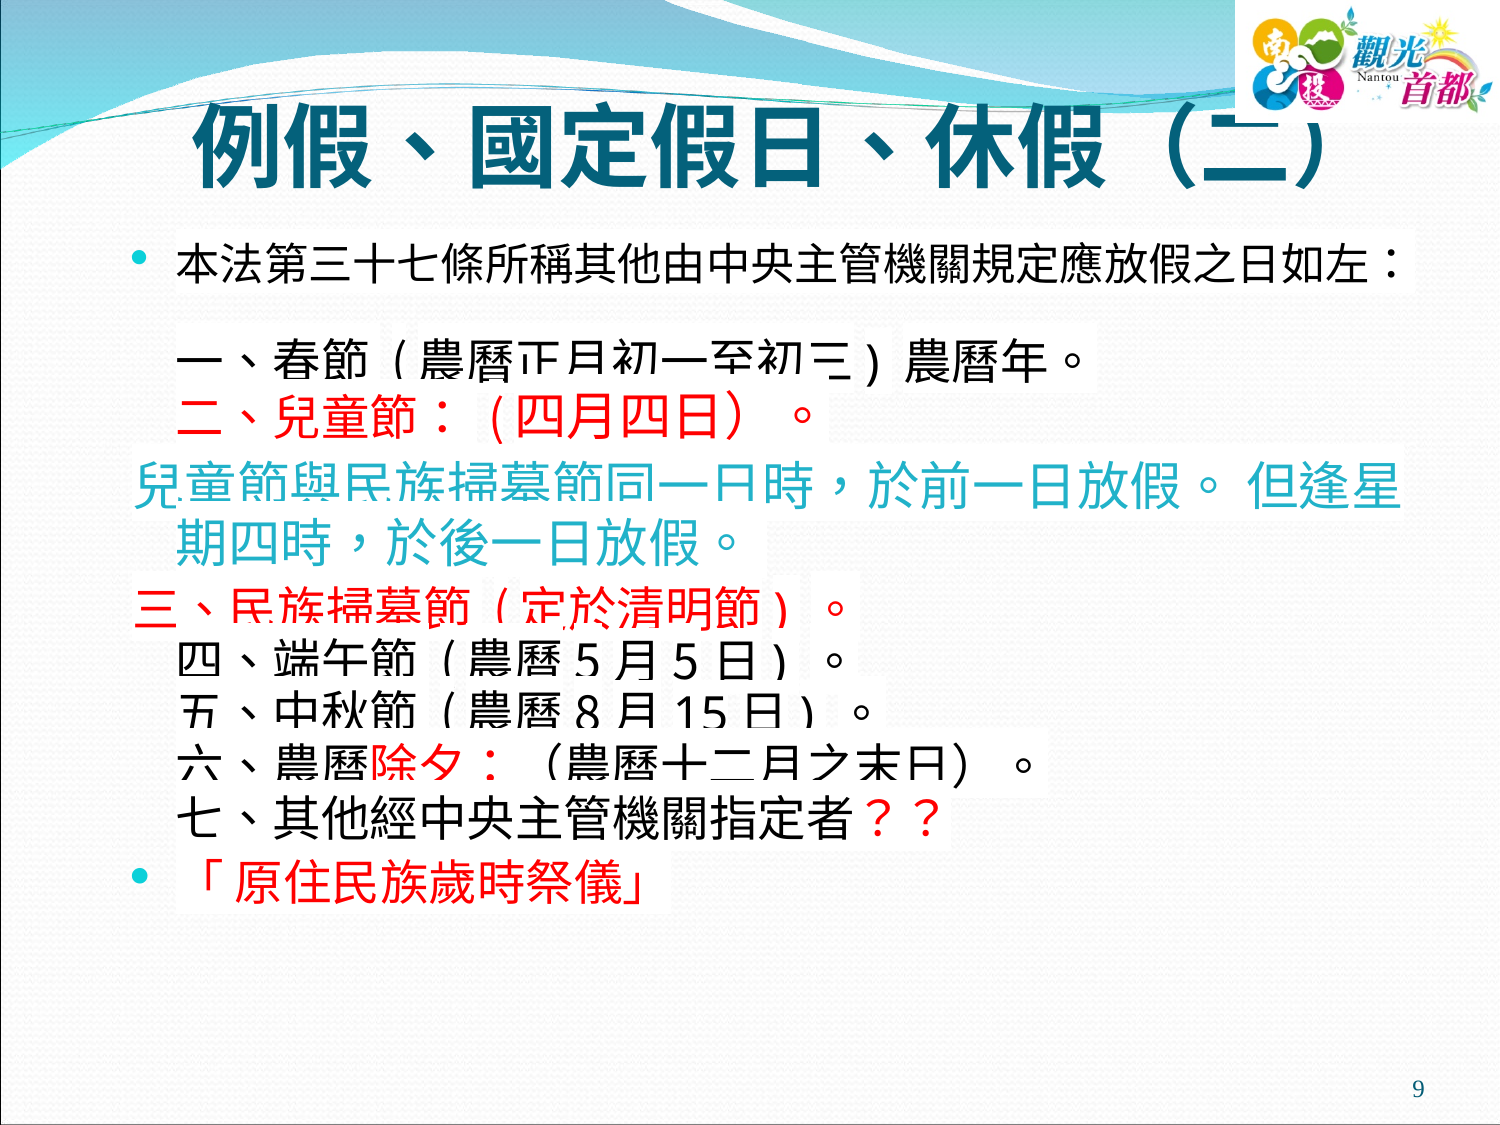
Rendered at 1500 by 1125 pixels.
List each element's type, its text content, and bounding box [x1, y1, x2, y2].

text_box <編號> [1299, 1042, 1426, 1103]
list 本法第三十七條所稱其他由中央主管機關規定應放假之日如左： 一、春節 (農曆正月初一至初三) 農曆年。 二、兒童節： (四月四日）。 兒童節與民族掃墓節同一日時，於前一日放假。 但逢星期四時，於後一日放假。 三、民族掃墓節 (定於清明節) 。 四、端午節 (農曆5月5日) 。 五、中秋節 (農曆8月15日) 。 六、農曆除夕：（農曆十二月之末日）。 七、其他經中央主管機關指定者？？ 「 原住民族歲時祭儀」 [117, 234, 1442, 997]
text_box 例假、國定假日、休假（二） [150, 49, 1426, 238]
picture [0, 0, 1500, 1125]
